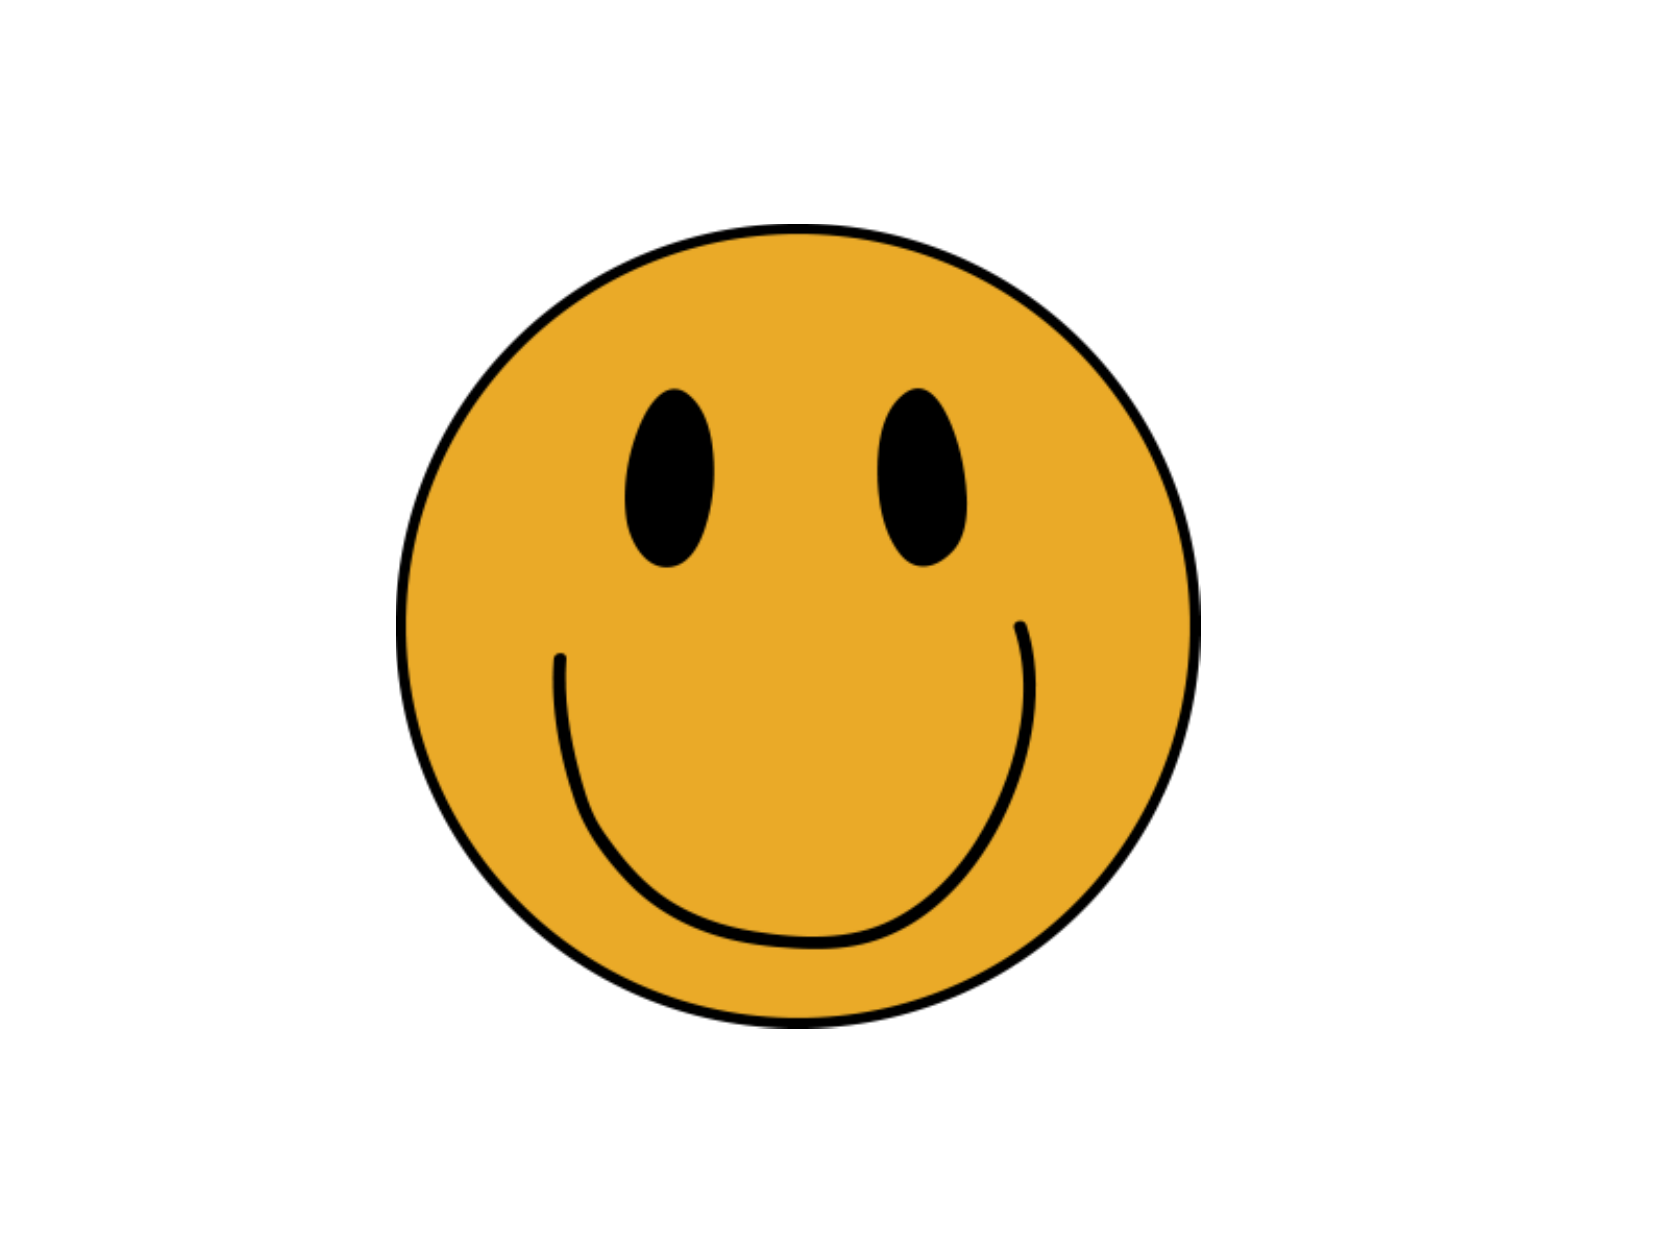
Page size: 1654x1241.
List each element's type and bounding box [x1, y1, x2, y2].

picture [396, 224, 1201, 1029]
